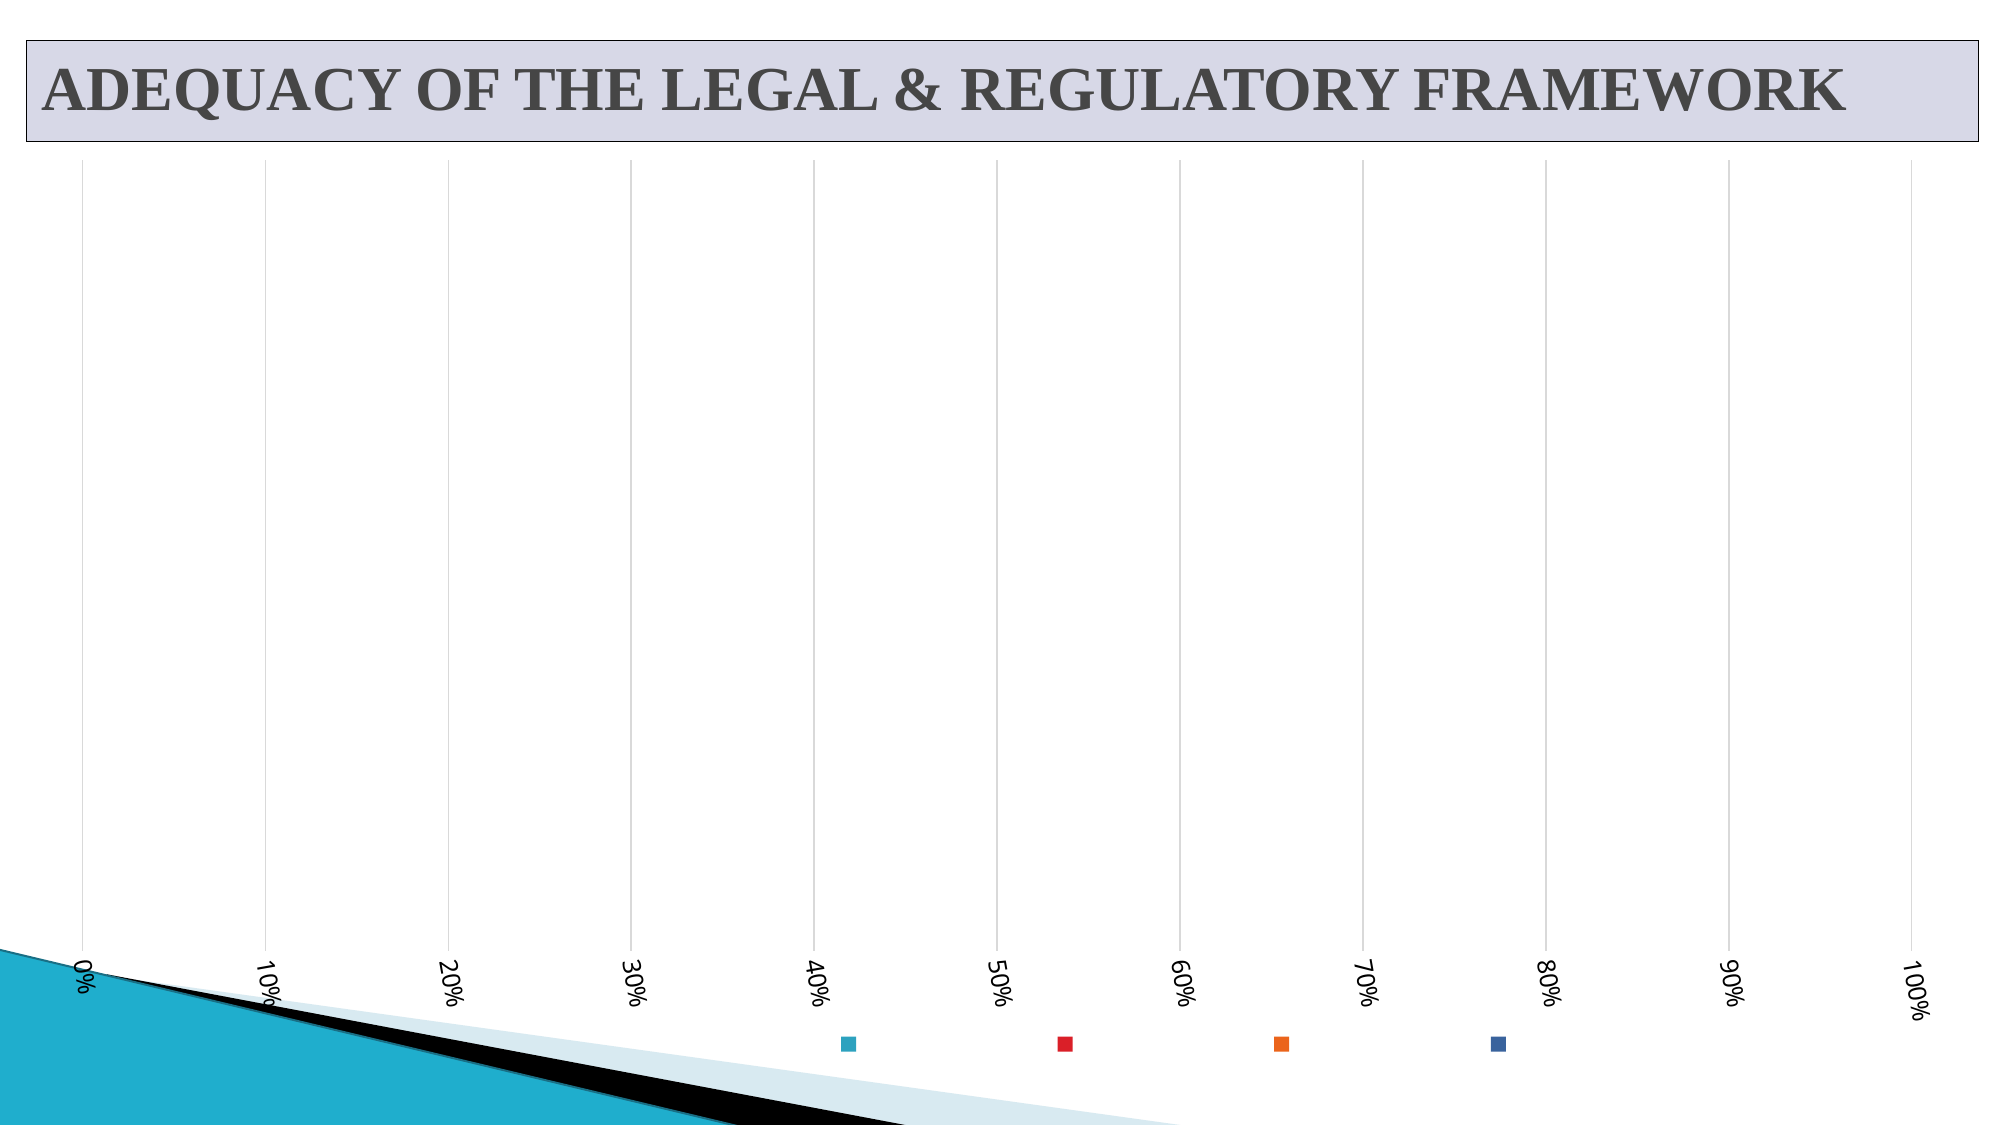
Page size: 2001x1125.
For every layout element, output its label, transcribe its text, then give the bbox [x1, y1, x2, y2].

chart [26, 141, 1979, 1101]
title ADEQUACY OF THE LEGAL & REGULATORY FRAMEWORK [26, 40, 1979, 141]
